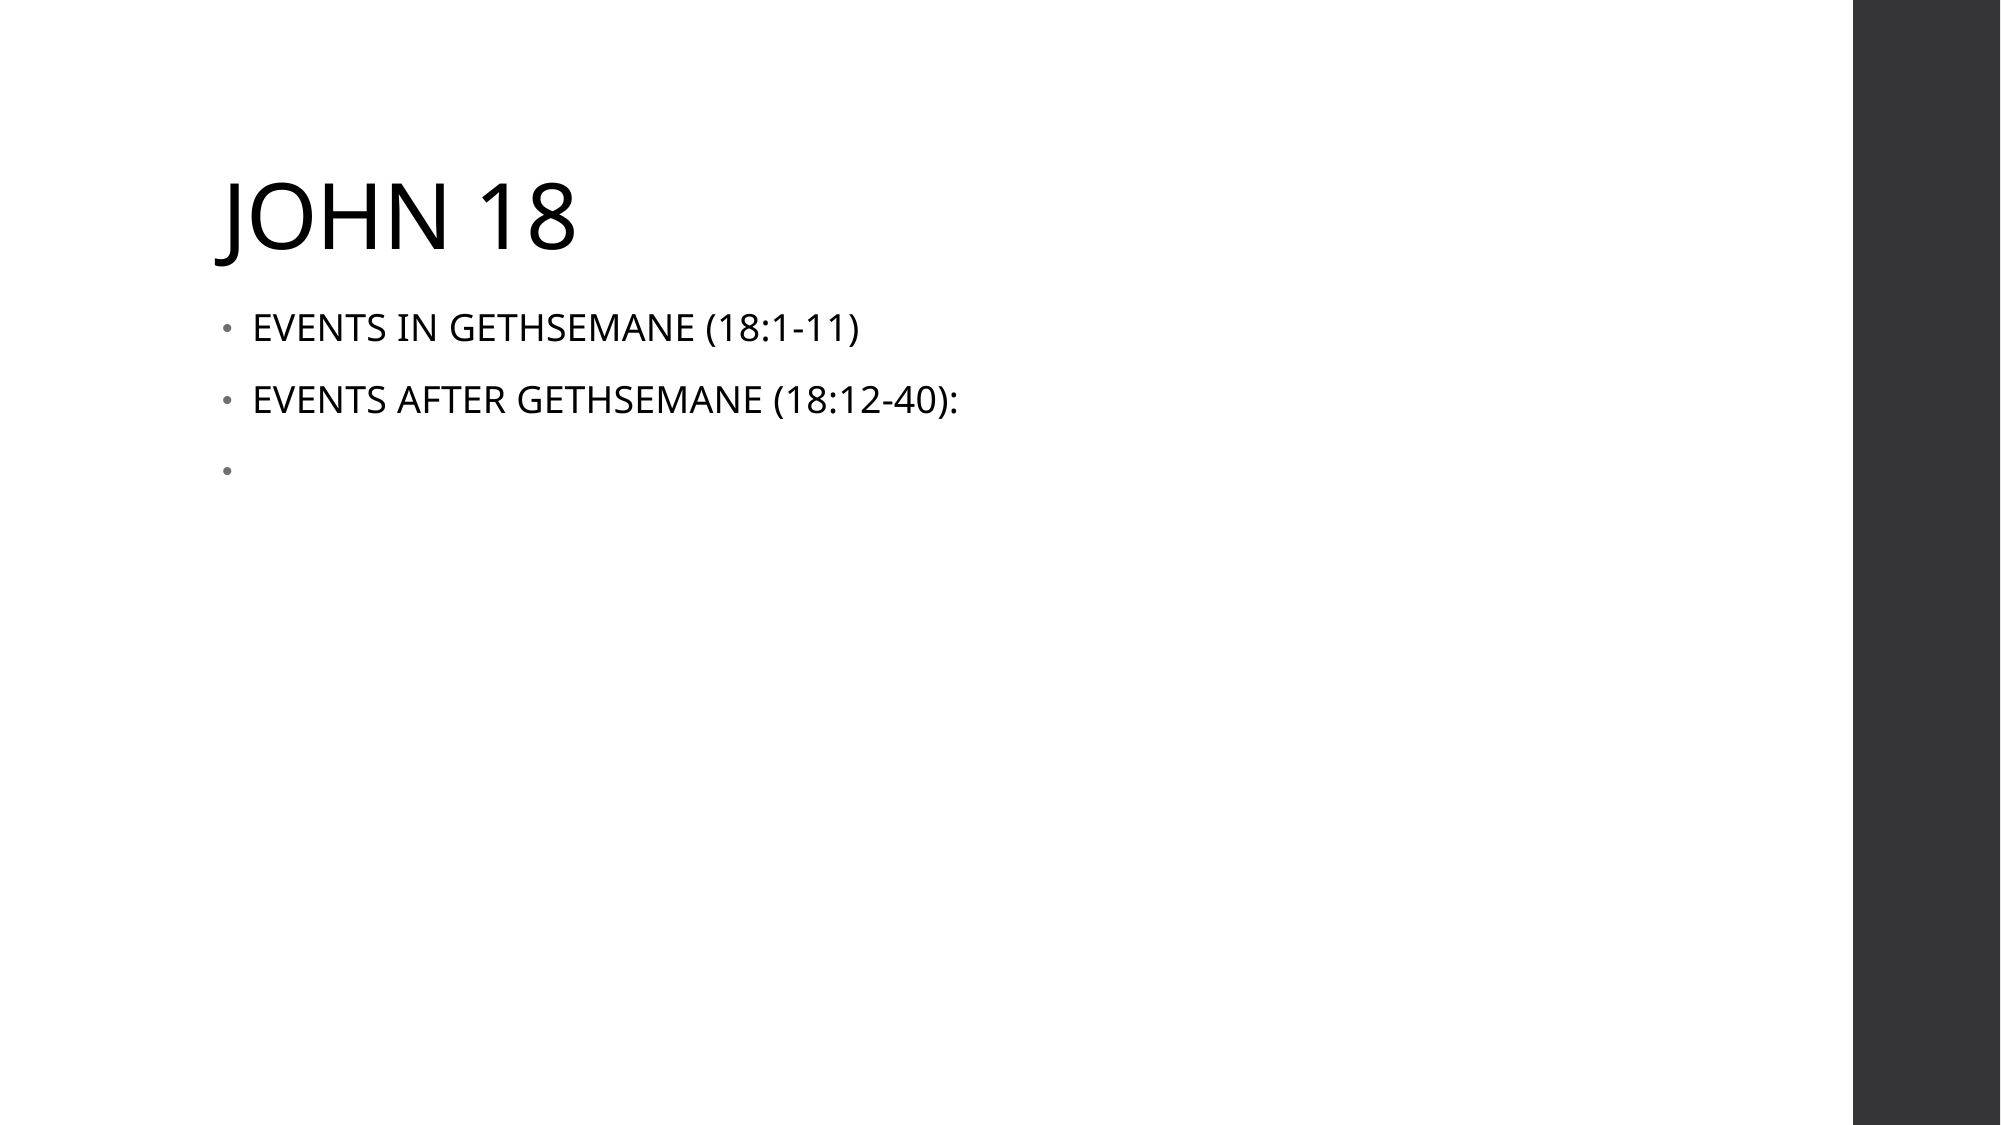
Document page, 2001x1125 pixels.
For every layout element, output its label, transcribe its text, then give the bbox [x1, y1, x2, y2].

title JOHN 18 [206, 60, 1797, 278]
list EVENTS IN GETHSEMANE (18:1-11) EVENTS AFTER GETHSEMANE (18:12-40): [206, 299, 1617, 1014]
